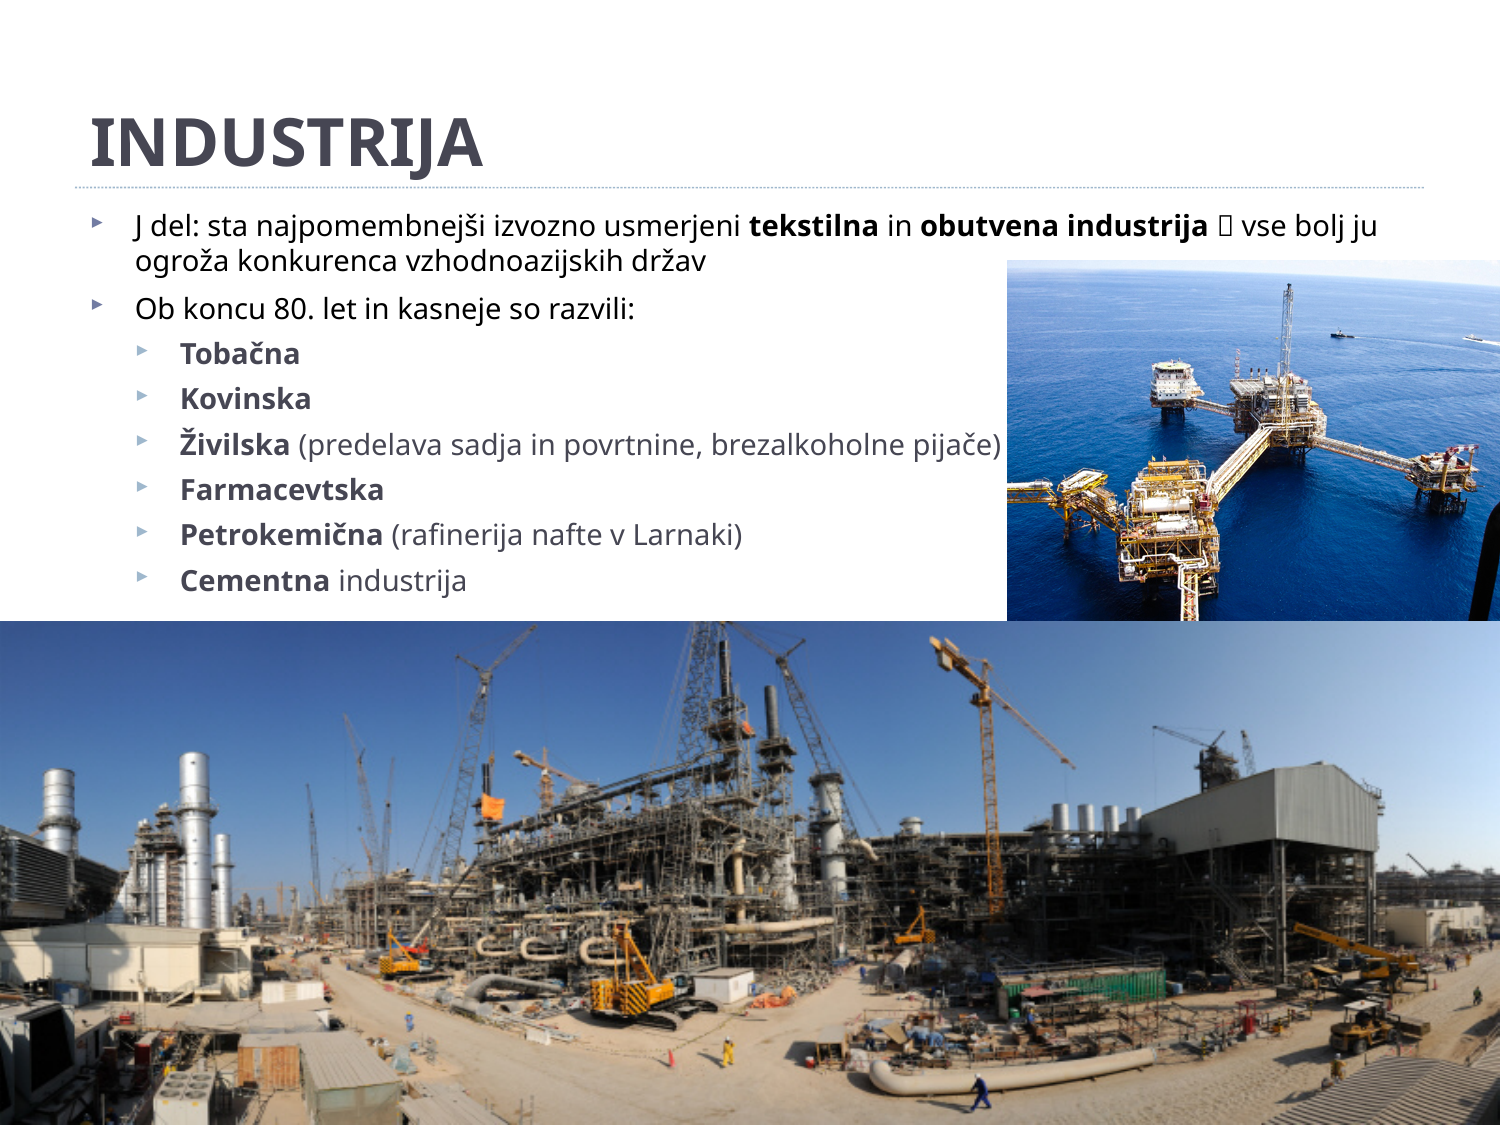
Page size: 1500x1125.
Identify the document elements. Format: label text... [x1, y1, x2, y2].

picture [0, 260, 1500, 1125]
list J del: sta najpomembnejši izvozno usmerjeni tekstilna in obutvena industrija  vse bolj ju ogroža konkurenca vzhodnoazijskih držav Ob koncu 80. let in kasneje so razvili: Tobačna Kovinska Živilska (predelava sadja in povrtnine, brezalkoholne pijače) Farmacevtska Petrokemična (rafinerija nafte v Larnaki) Cementna industrija [75, 200, 1425, 621]
title INDUSTRIJA [75, 24, 1425, 188]
